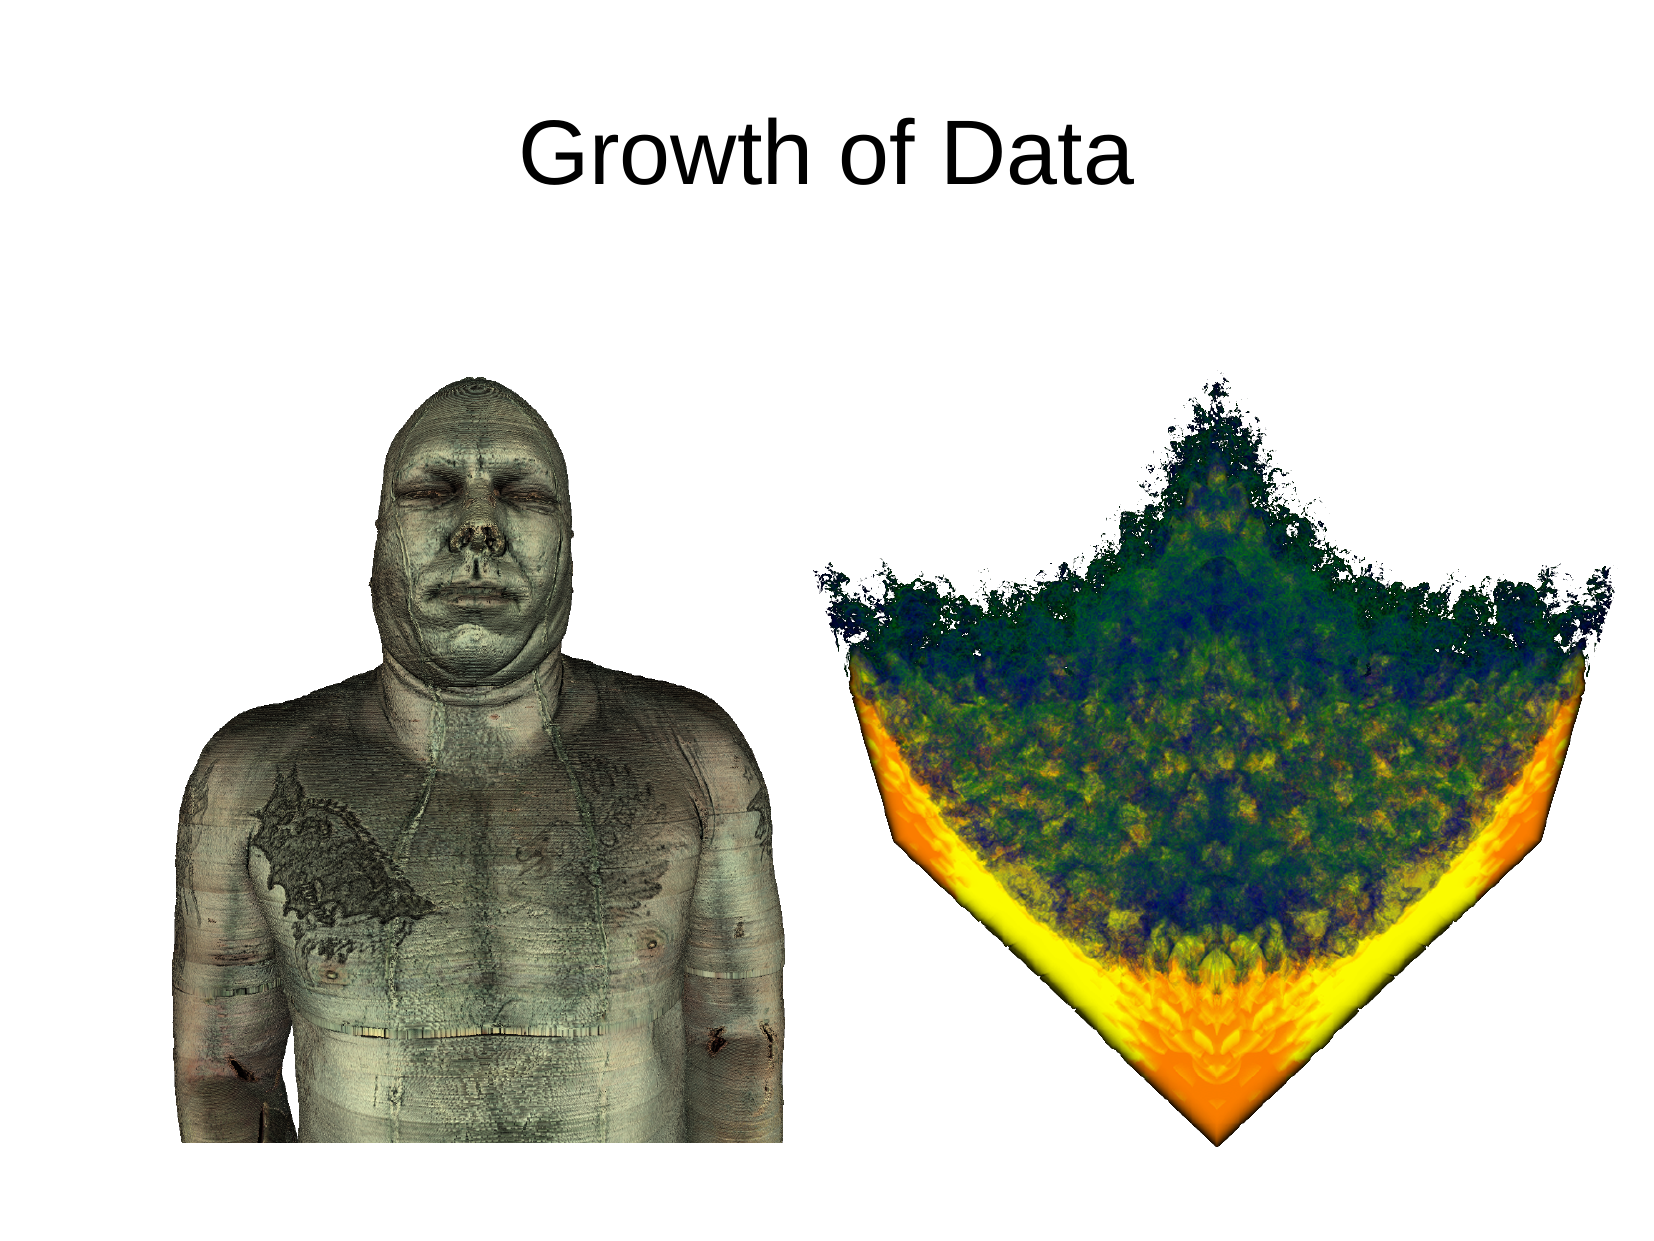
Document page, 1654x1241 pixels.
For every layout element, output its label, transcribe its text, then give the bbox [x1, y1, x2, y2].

picture [172, 377, 785, 1143]
title Growth of Data [82, 49, 1571, 257]
picture [813, 370, 1618, 1148]
